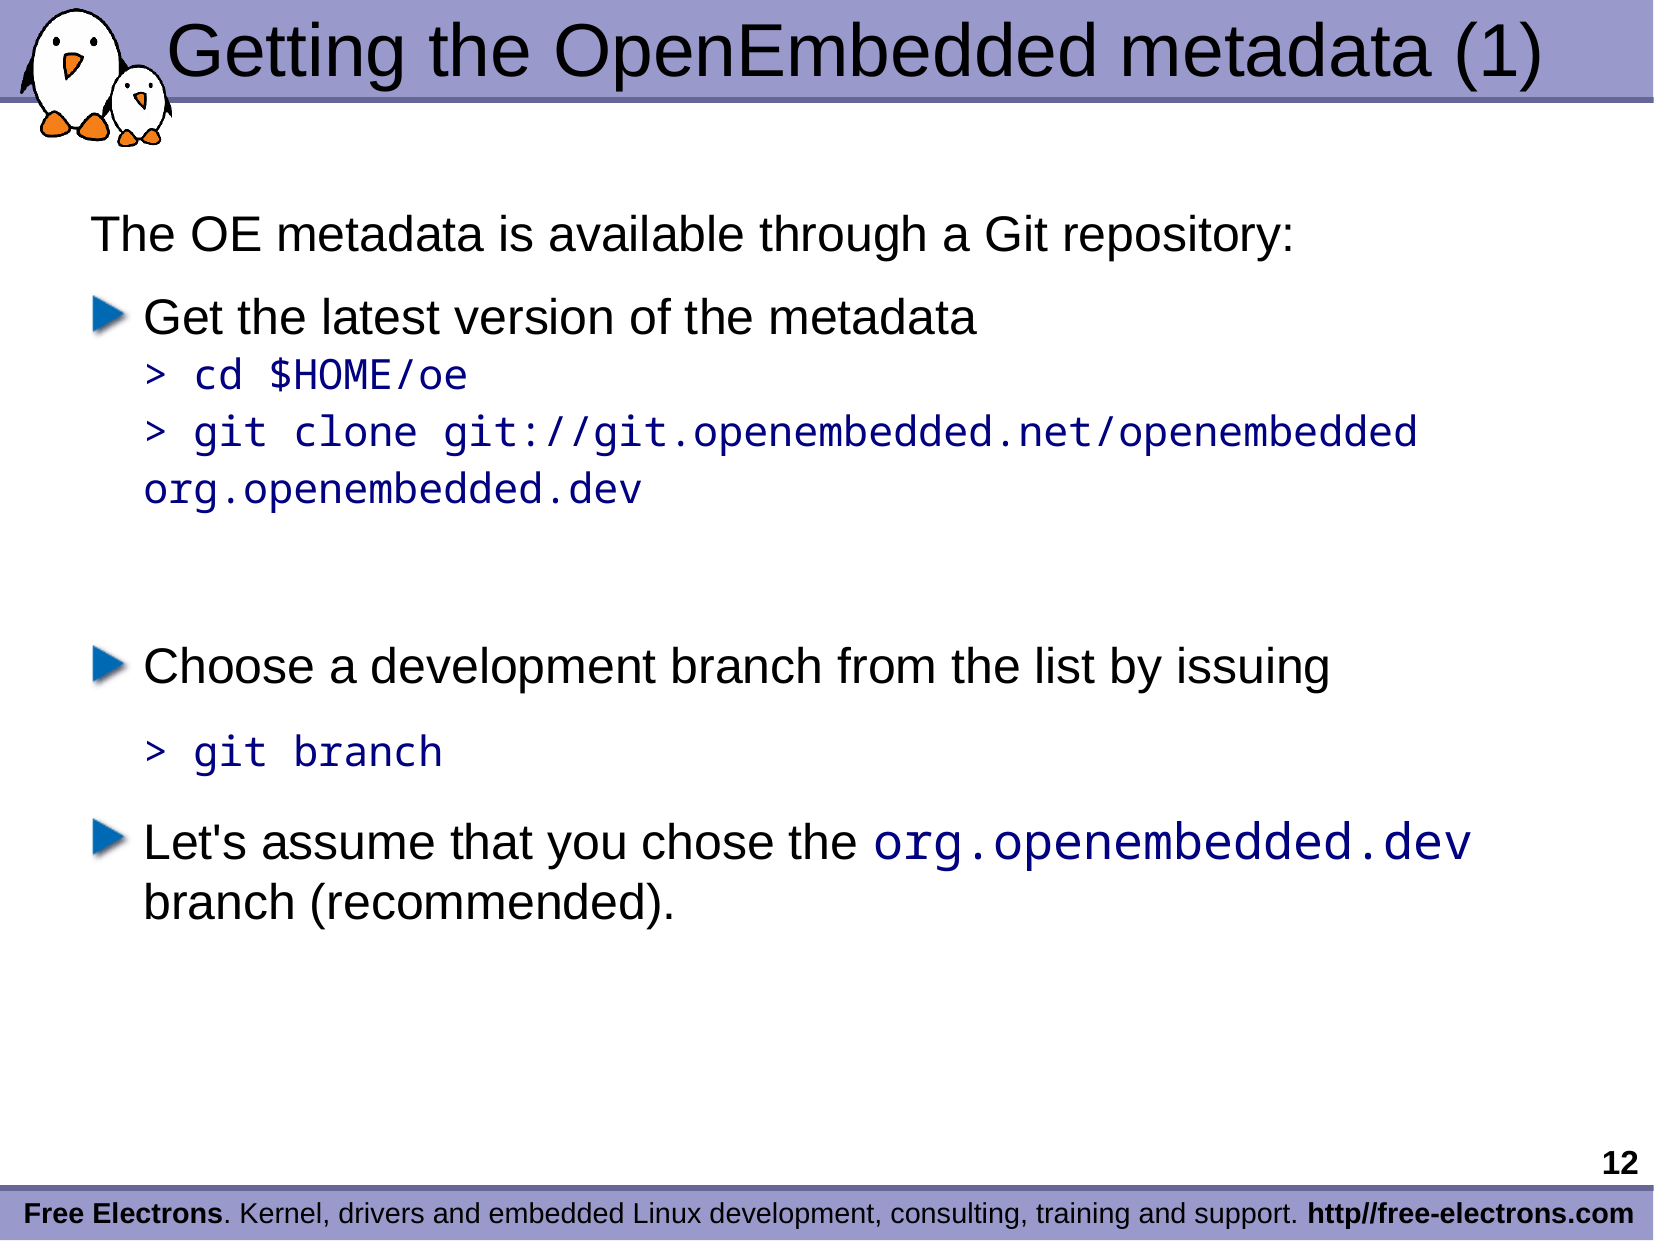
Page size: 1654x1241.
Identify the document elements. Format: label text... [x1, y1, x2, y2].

picture [20, 8, 172, 147]
list The OE metadata is available through a Git repository: Get the latest version of the metadata > cd $HOME/oe > git clone git://git.openembedded.net/openembedded org.openembedded.dev Choose a development branch from the list by issuing > git branch Let's assume that you chose the org.openembedded.dev branch (recommended). [72, 206, 1623, 1056]
title Getting the OpenEmbedded metadata (1) [111, 0, 1601, 101]
